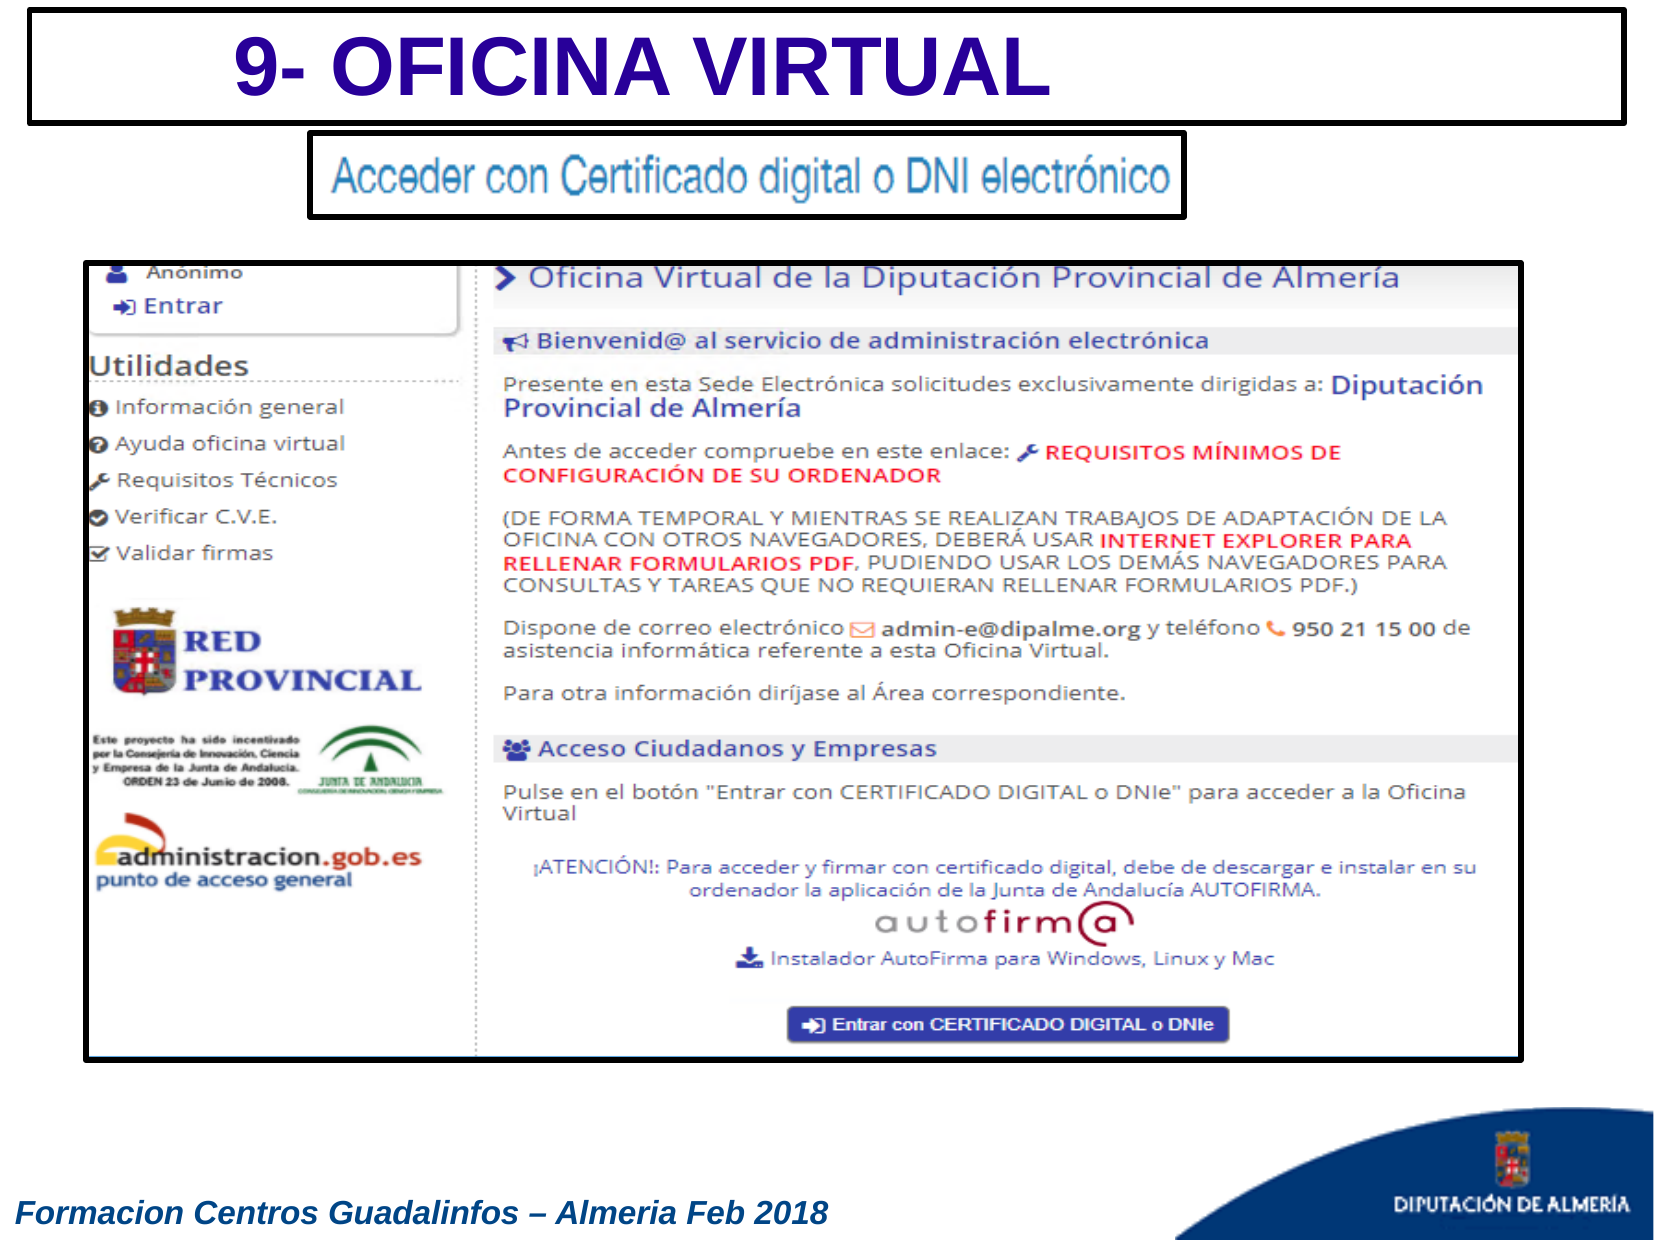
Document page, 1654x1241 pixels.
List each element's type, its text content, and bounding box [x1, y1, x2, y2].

picture [312, 135, 1182, 214]
picture [88, 265, 1518, 1058]
text_box Formacion Centros Guadalinfos – Almeria Feb 2018 [0, 1187, 845, 1240]
text_box 9- OFICINA VIRTUAL [29, 9, 1625, 124]
picture [1175, 1107, 1654, 1241]
